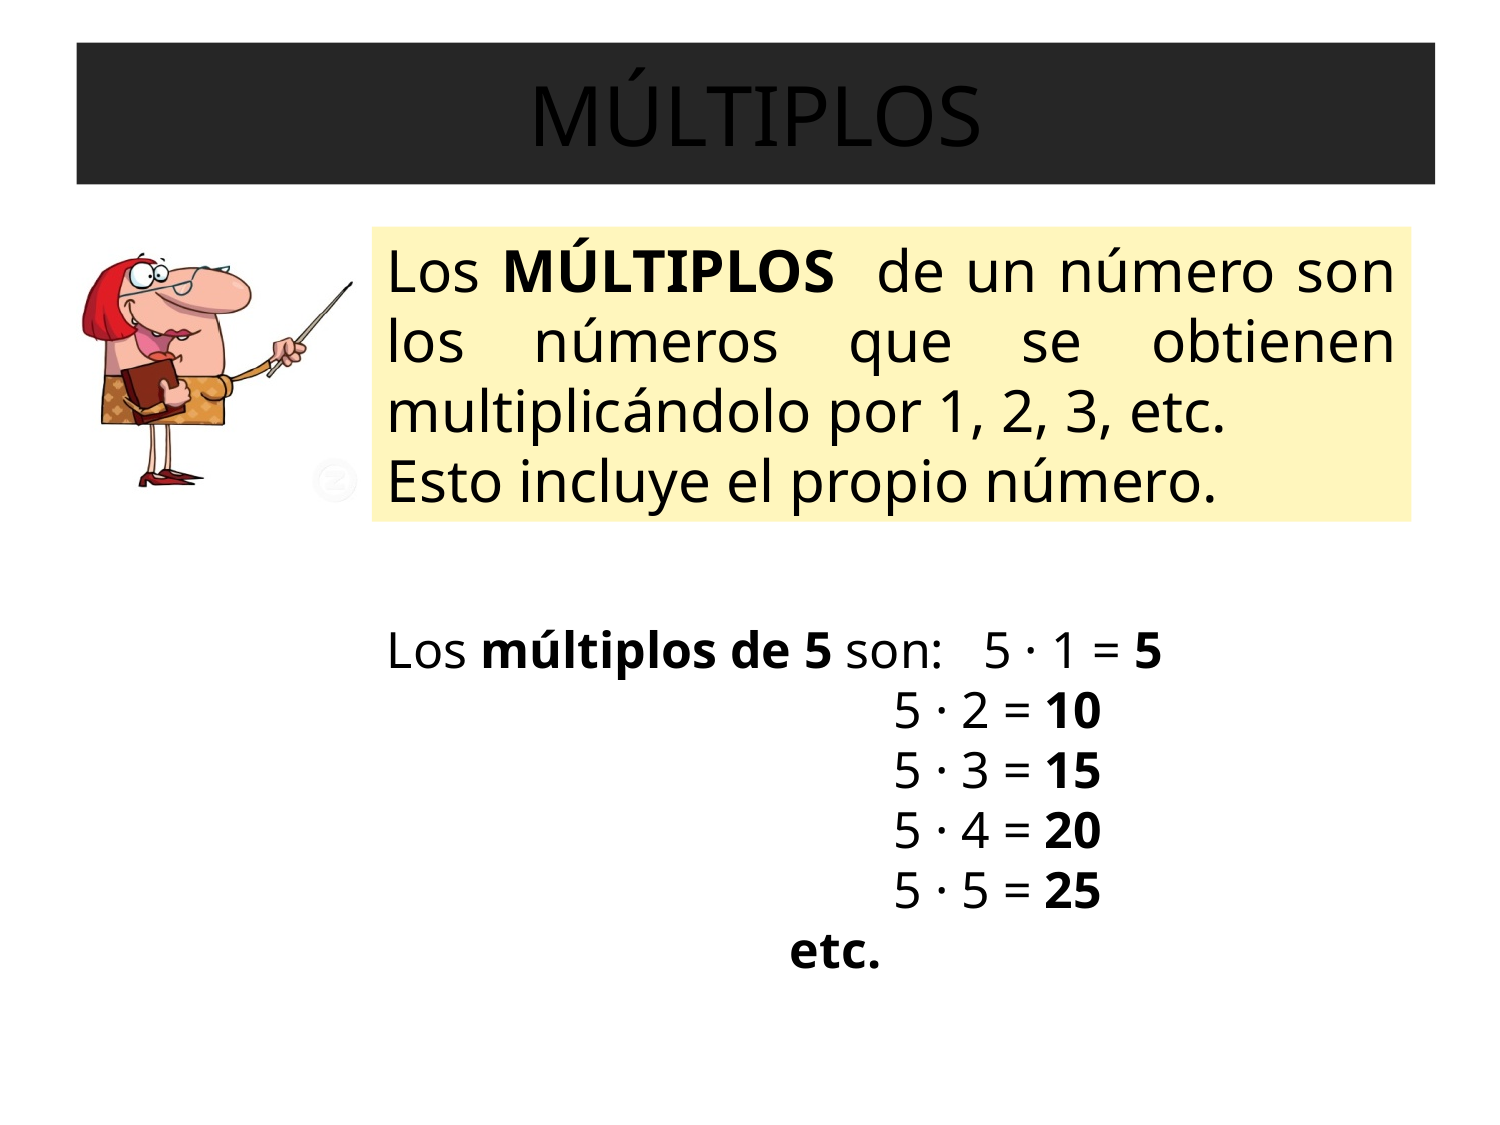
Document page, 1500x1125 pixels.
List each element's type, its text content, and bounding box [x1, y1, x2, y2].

text_box MÚLTIPLOS [76, 42, 1436, 185]
picture [76, 231, 364, 507]
text_box Los múltiplos de 5 son: 5 · 1 = 5 5 · 2 = 10 5 · 3 = 15 5 · 4 = 20 5 · 5 = 25 etc. [371, 611, 1306, 987]
text_box Los MÚLTIPLOS de un número son los números que se obtienen multiplicándolo por 1, 2, 3, etc. Esto incluye el propio número. [371, 226, 1412, 522]
